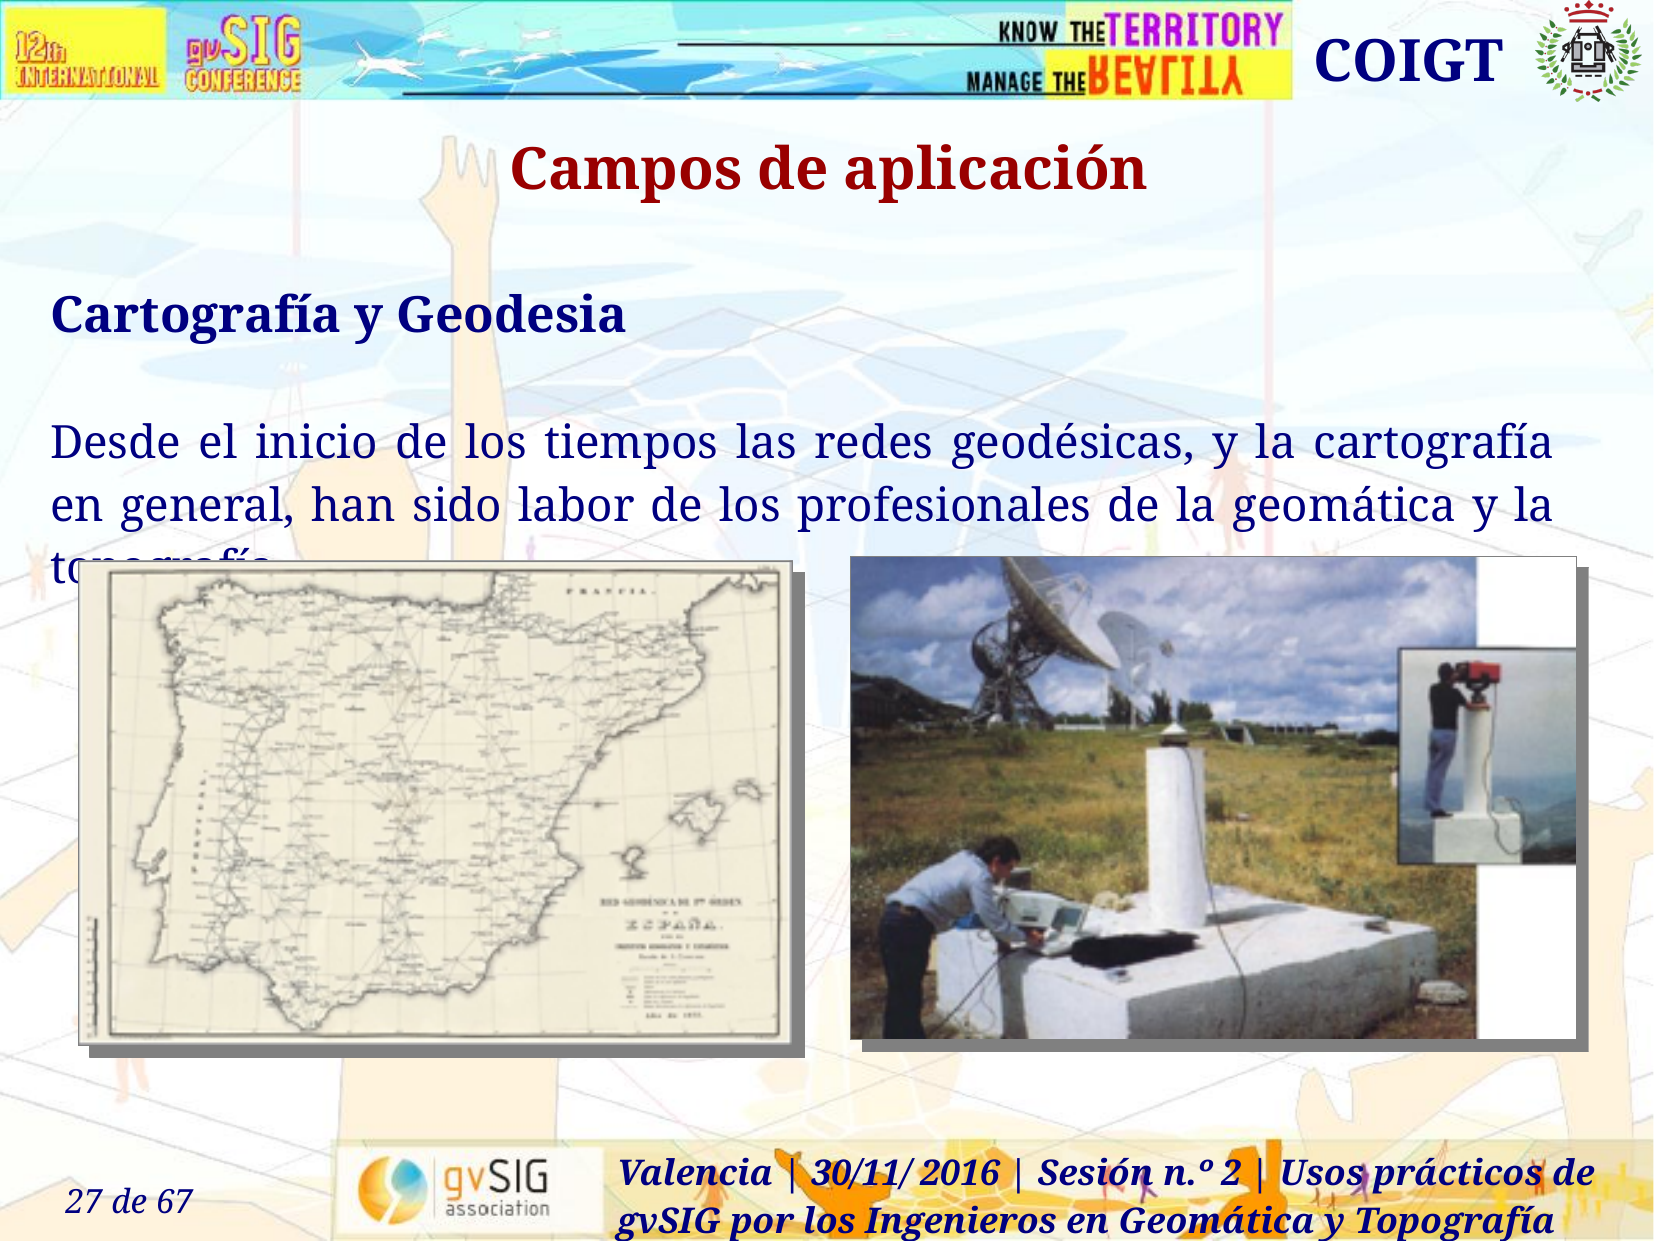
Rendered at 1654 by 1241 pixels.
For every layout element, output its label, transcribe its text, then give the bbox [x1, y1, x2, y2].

text_box Campos de aplicación [28, 120, 1630, 202]
text_box COIGT [1299, 12, 1654, 148]
text_box Valencia | 30/11/ 2016 | Sesión n.º 2 | Usos prácticos de gvSIG por los Ingenieros en Geomática y Topografía [602, 1140, 1654, 1241]
picture [0, 0, 1654, 1241]
text_box <número> de 67 [50, 1170, 383, 1241]
text_box Cartografía y Geodesia Desde el inicio de los tiempos las redes geodésicas, y la cartografía en general, han sido labor de los profesionales de la geomática y la topografía [35, 271, 1571, 898]
